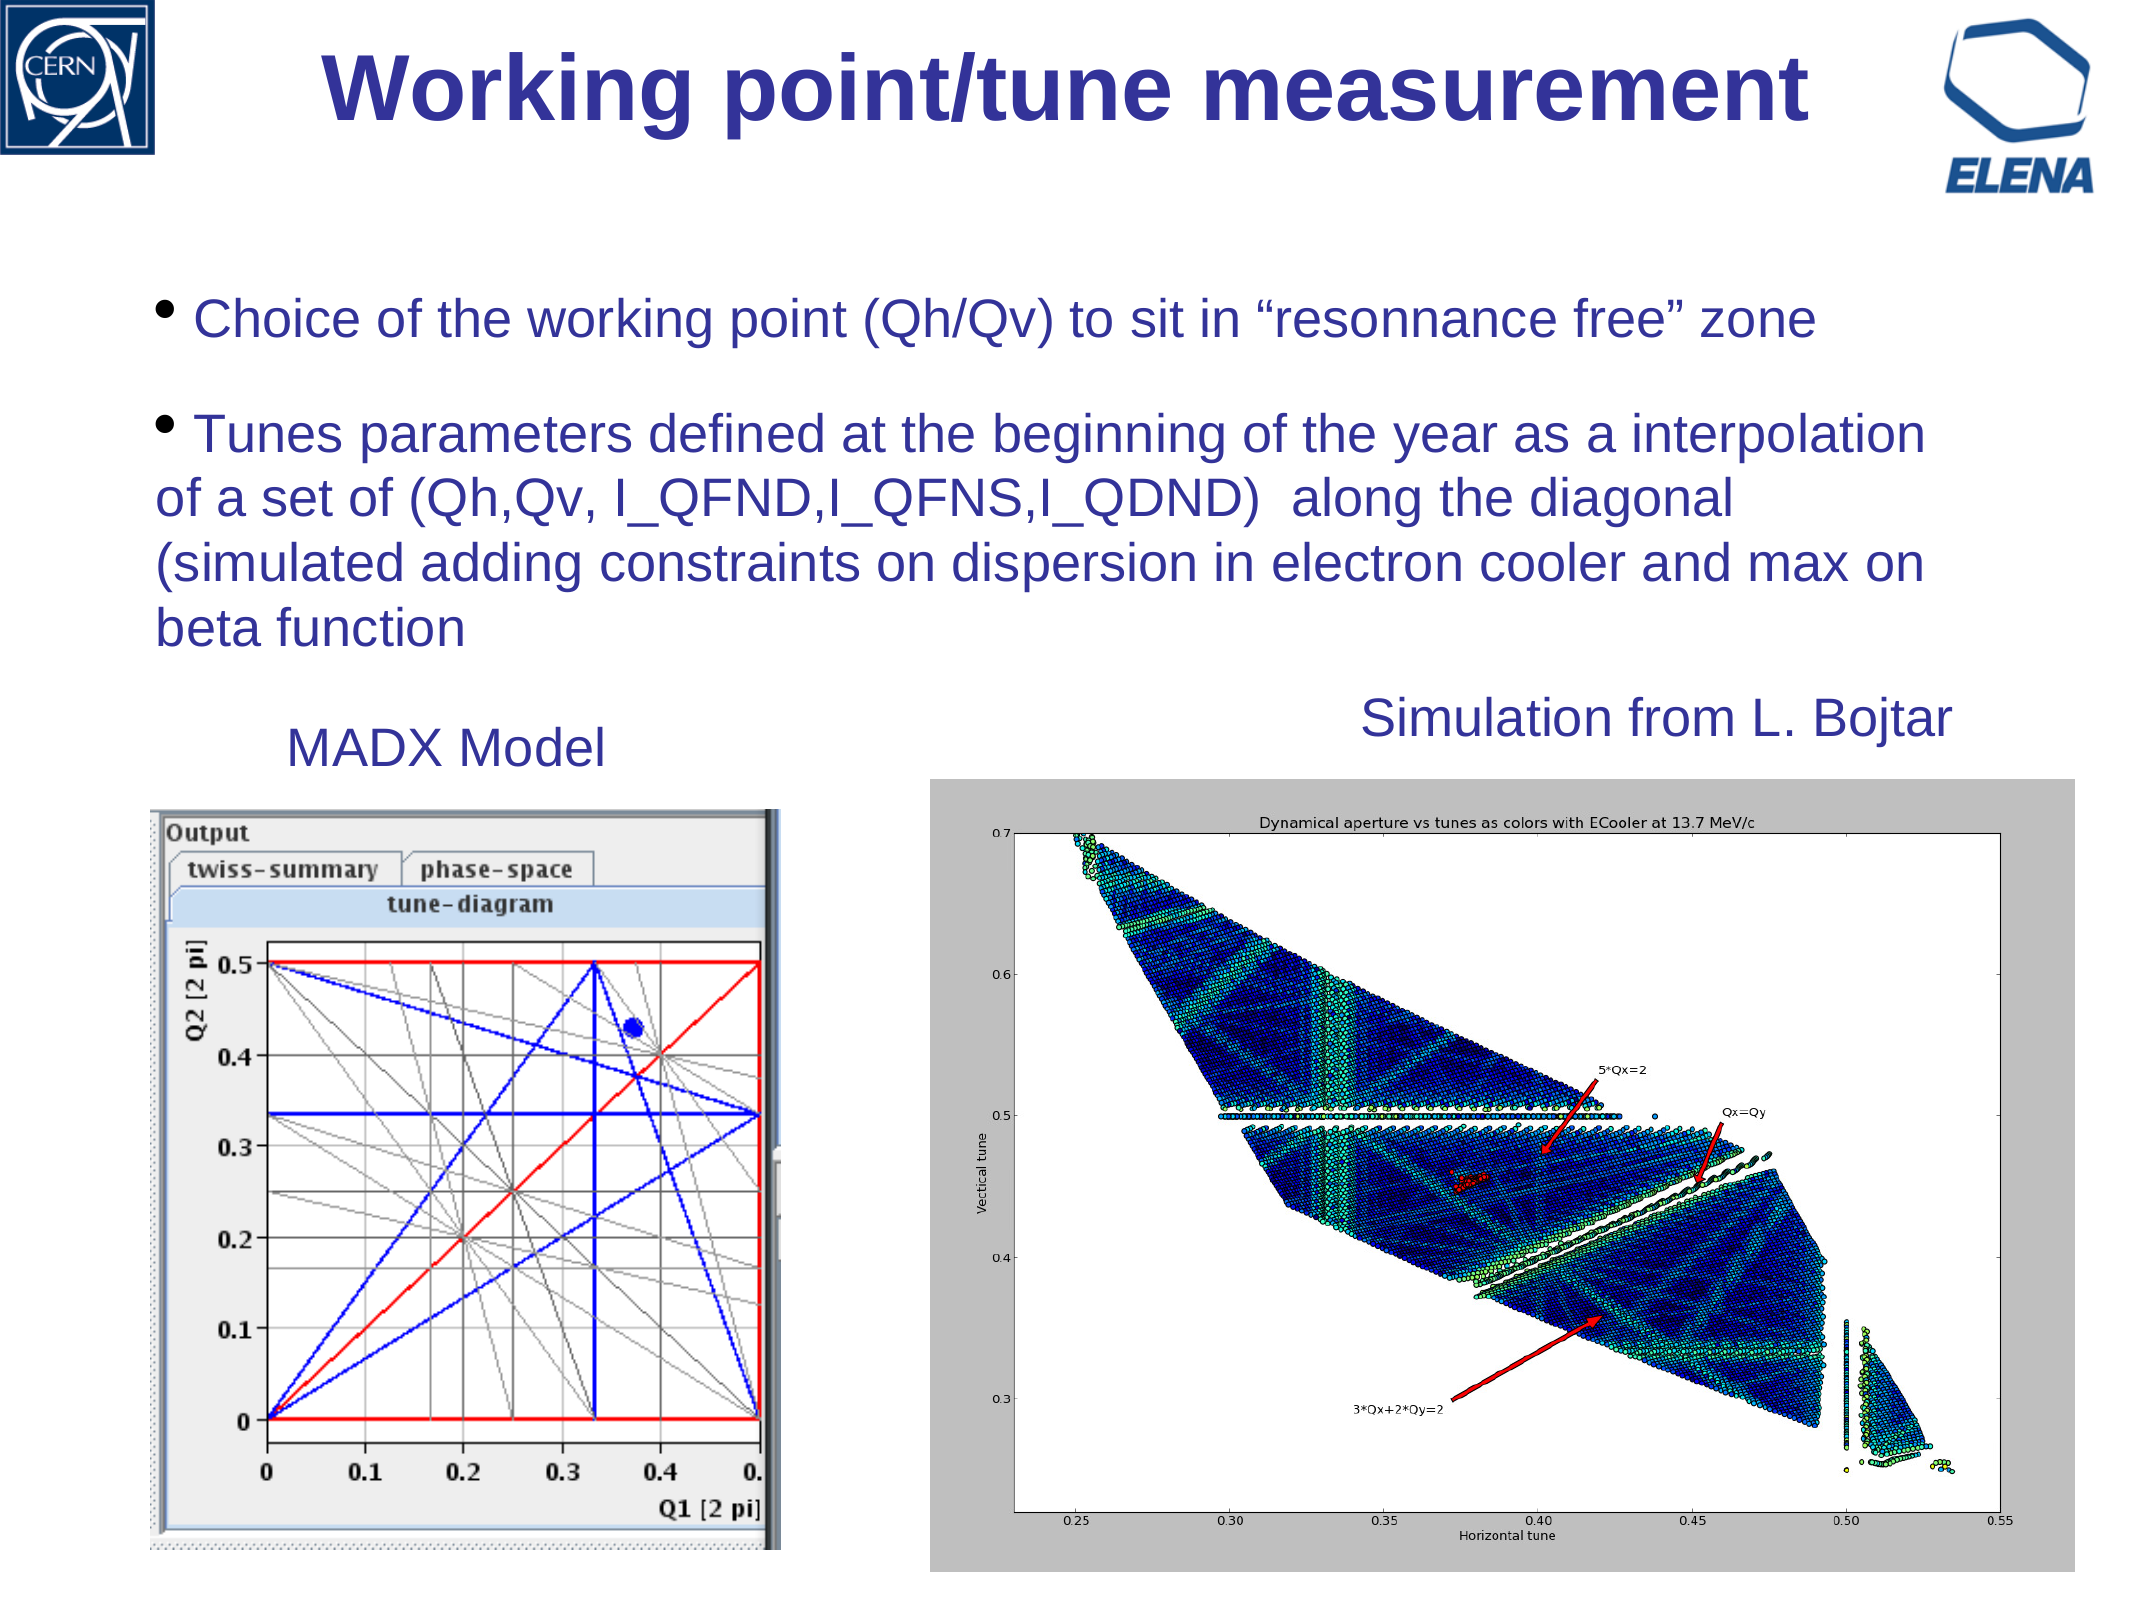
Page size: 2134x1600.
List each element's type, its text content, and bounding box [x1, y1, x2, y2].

picture [150, 809, 781, 1550]
text_box Choice of the working point (Qh/Qv) to sit in “resonnance free” zone Tunes parameters defined at the beginning of the year as a interpolation of a set of (Qh,Qv, I_QFND,I_QFNS,I_QDND) along the diagonal (simulated adding constraints on dispersion in electron cooler and max on beta function [141, 275, 2001, 654]
picture [1924, 10, 2117, 206]
picture [930, 779, 2075, 1572]
picture [0, 0, 155, 155]
text_box Simulation from L. Bojtar [1320, 675, 1995, 775]
text_box MADX Model [135, 705, 759, 785]
title Working point/tune measurement [208, 10, 1924, 156]
